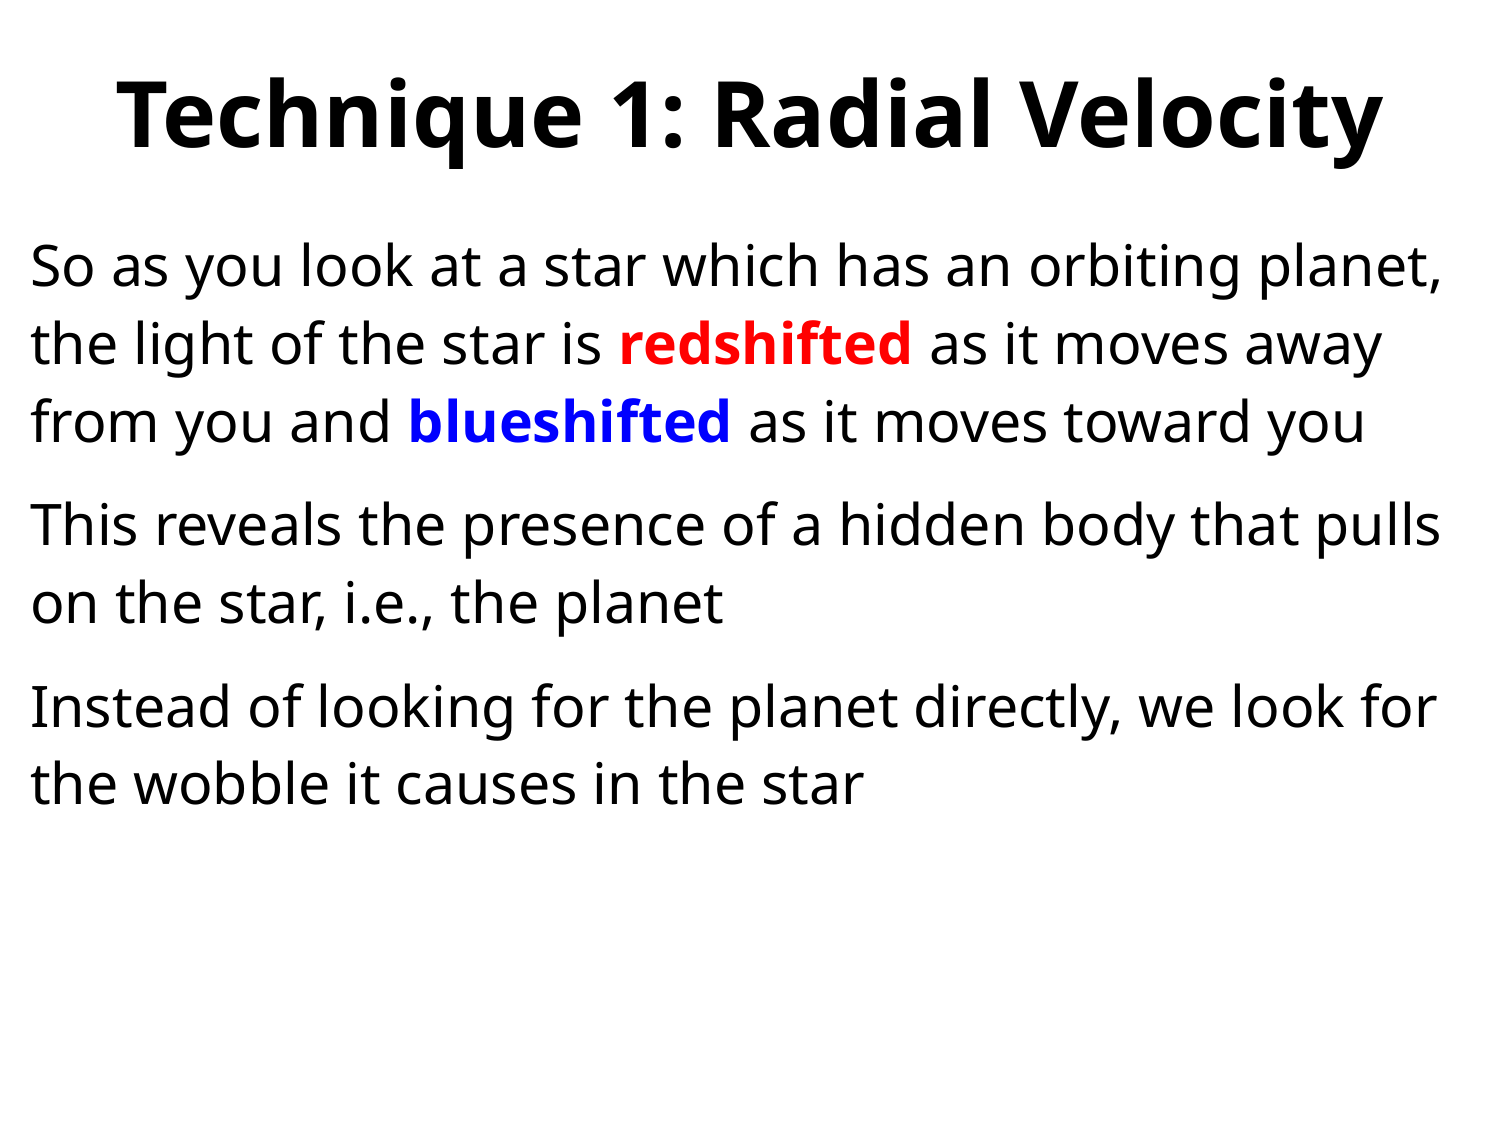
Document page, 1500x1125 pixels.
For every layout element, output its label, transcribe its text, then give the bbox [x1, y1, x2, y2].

list So as you look at a star which has an orbiting planet, the light of the star is redshifted as it moves away from you and blueshifted as it moves toward you This reveals the presence of a hidden body that pulls on the star, i.e., the planet Instead of looking for the planet directly, we look for the wobble it causes in the star [30, 224, 1471, 878]
title Technique 1: Radial Velocity [30, 29, 1471, 196]
